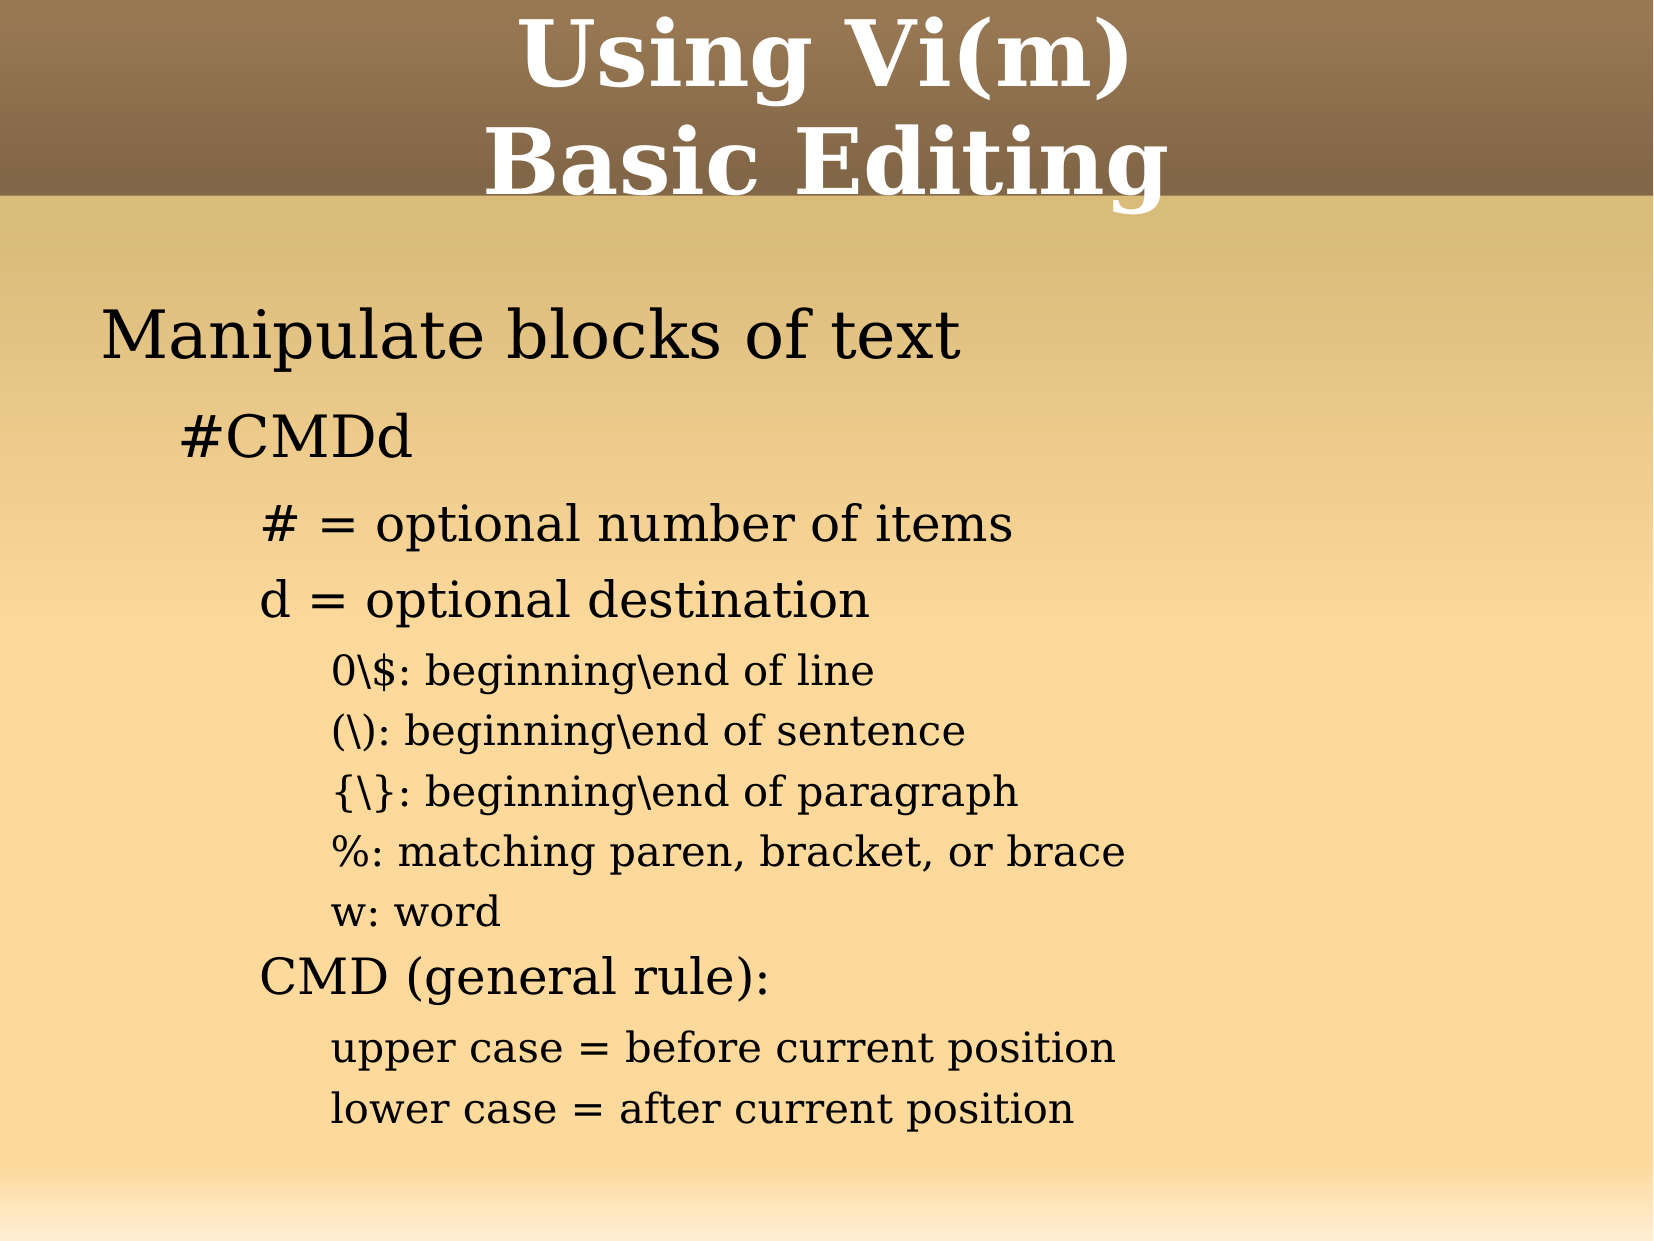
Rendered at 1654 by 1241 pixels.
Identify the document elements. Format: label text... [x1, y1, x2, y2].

picture [0, 0, 1654, 1241]
title Using Vi(m) Basic Editing [82, 0, 1571, 217]
list Manipulate blocks of text #CMDd # = optional number of items d = optional destination 0\$: beginning\end of line (\): beginning\end of sentence {\}: beginning\end of paragraph %: matching paren, bracket, or brace w: word CMD (general rule): upper case = before current position lower case = after current position [82, 296, 1571, 1133]
